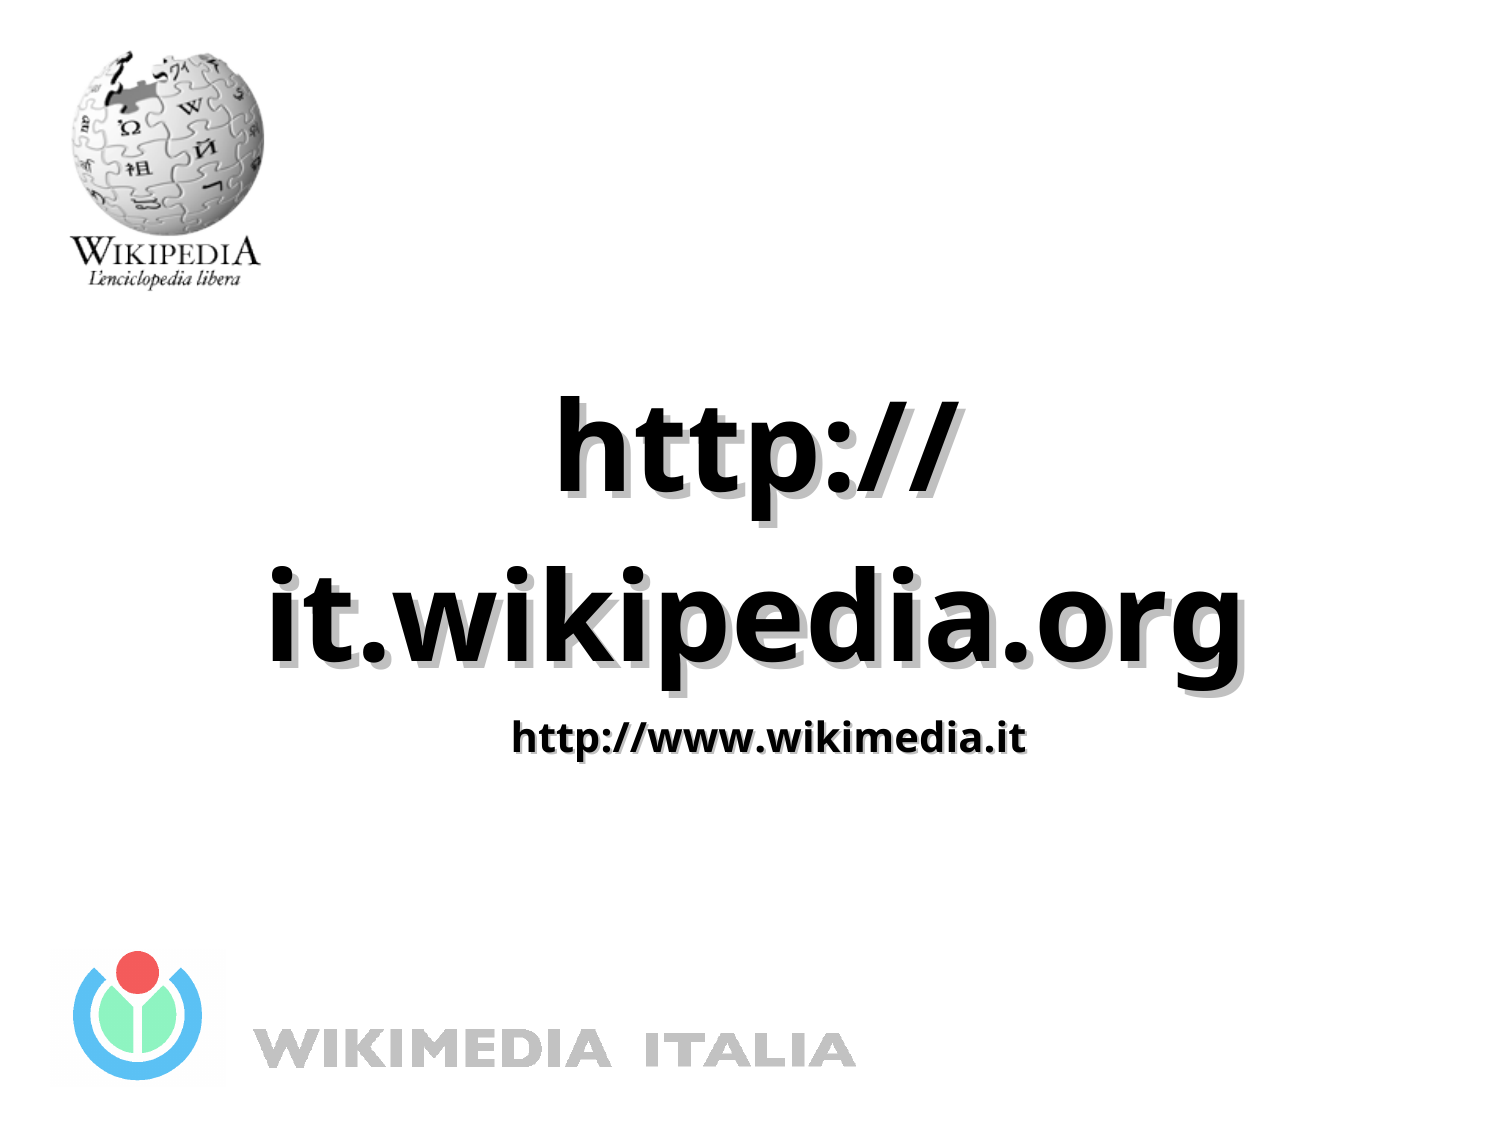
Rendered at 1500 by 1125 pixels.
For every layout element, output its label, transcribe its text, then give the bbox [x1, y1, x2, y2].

chart [637, 1025, 863, 1071]
text_box http://www.wikimedia.it [112, 699, 1426, 773]
chart [62, 50, 274, 293]
text_box http://it.wikipedia.org [99, 349, 1413, 707]
chart [249, 1025, 618, 1073]
chart [50, 950, 226, 1087]
